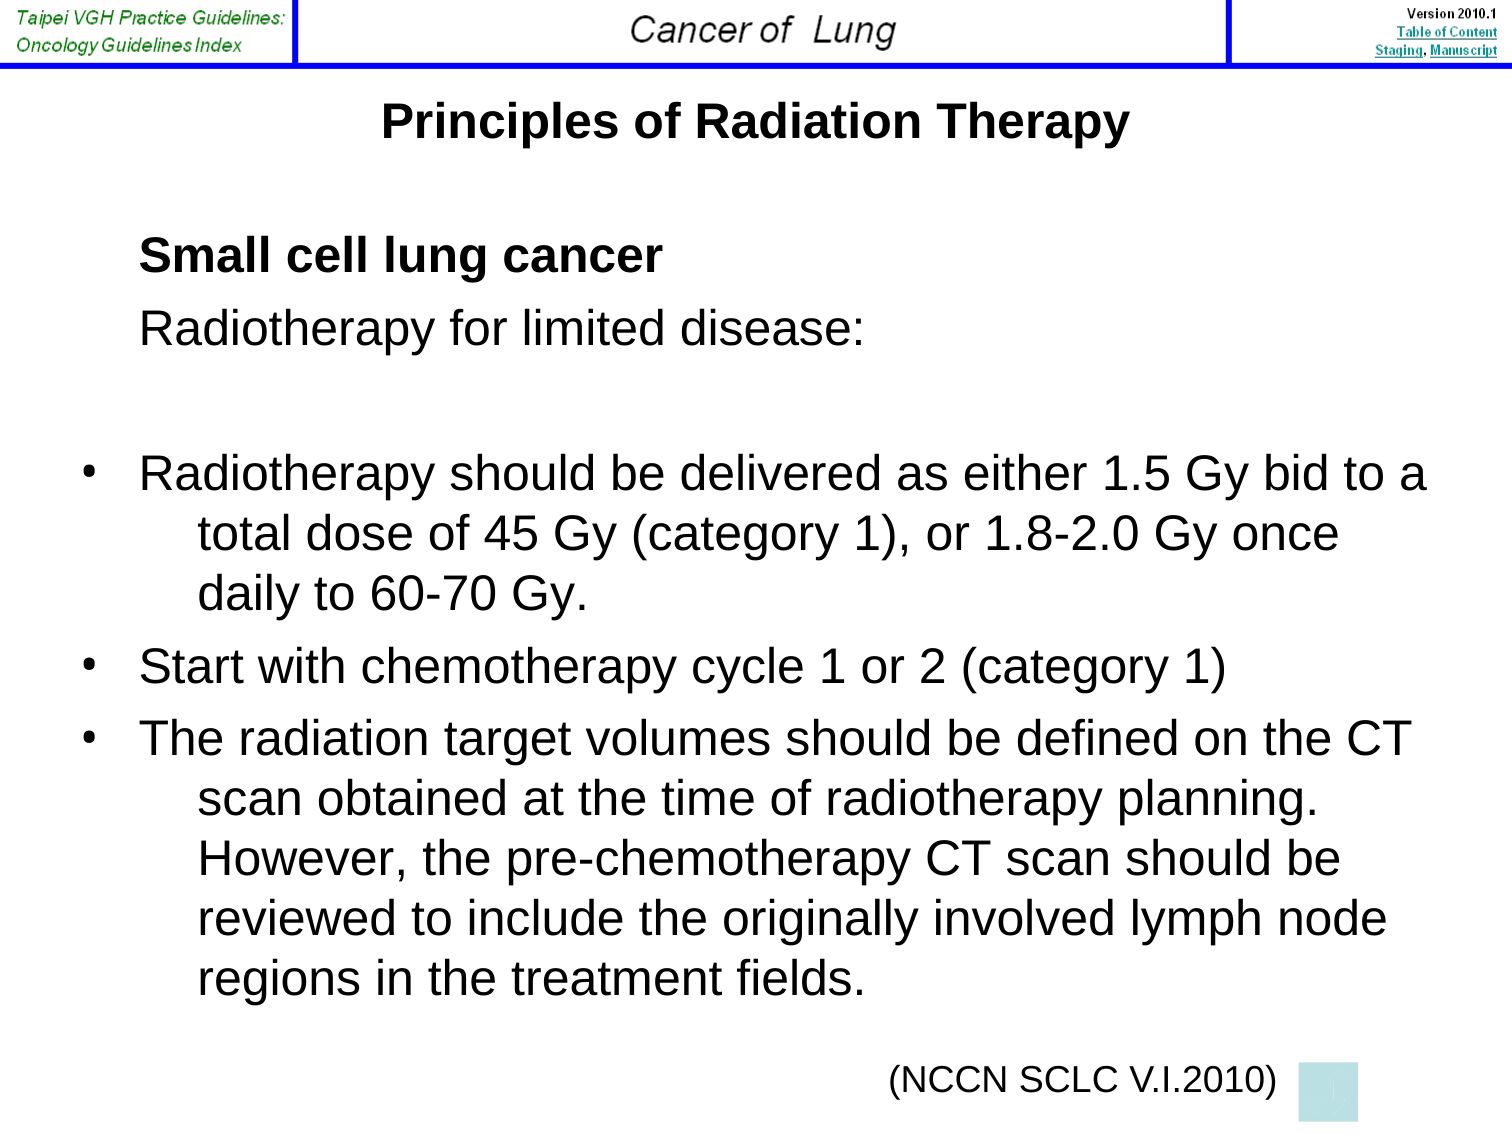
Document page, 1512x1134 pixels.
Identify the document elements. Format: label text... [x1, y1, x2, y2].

list Small cell lung cancer Radiotherapy for limited disease: Radiotherapy should be delivered as either 1.5 Gy bid to a total dose of 45 Gy (category 1), or 1.8-2.0 Gy once daily to 60-70 Gy. Start with chemotherapy cycle 1 or 2 (category 1) The radiation target volumes should be defined on the CT scan obtained at the time of radiotherapy planning. However, the pre-chemotherapy CT scan should be reviewed to include the originally involved lymph node regions in the treatment fields. [64, 215, 1471, 1052]
text_box (NCCN SCLC V.I.2010) [873, 1047, 1293, 1107]
title Principles of Radiation Therapy [0, 70, 1512, 166]
